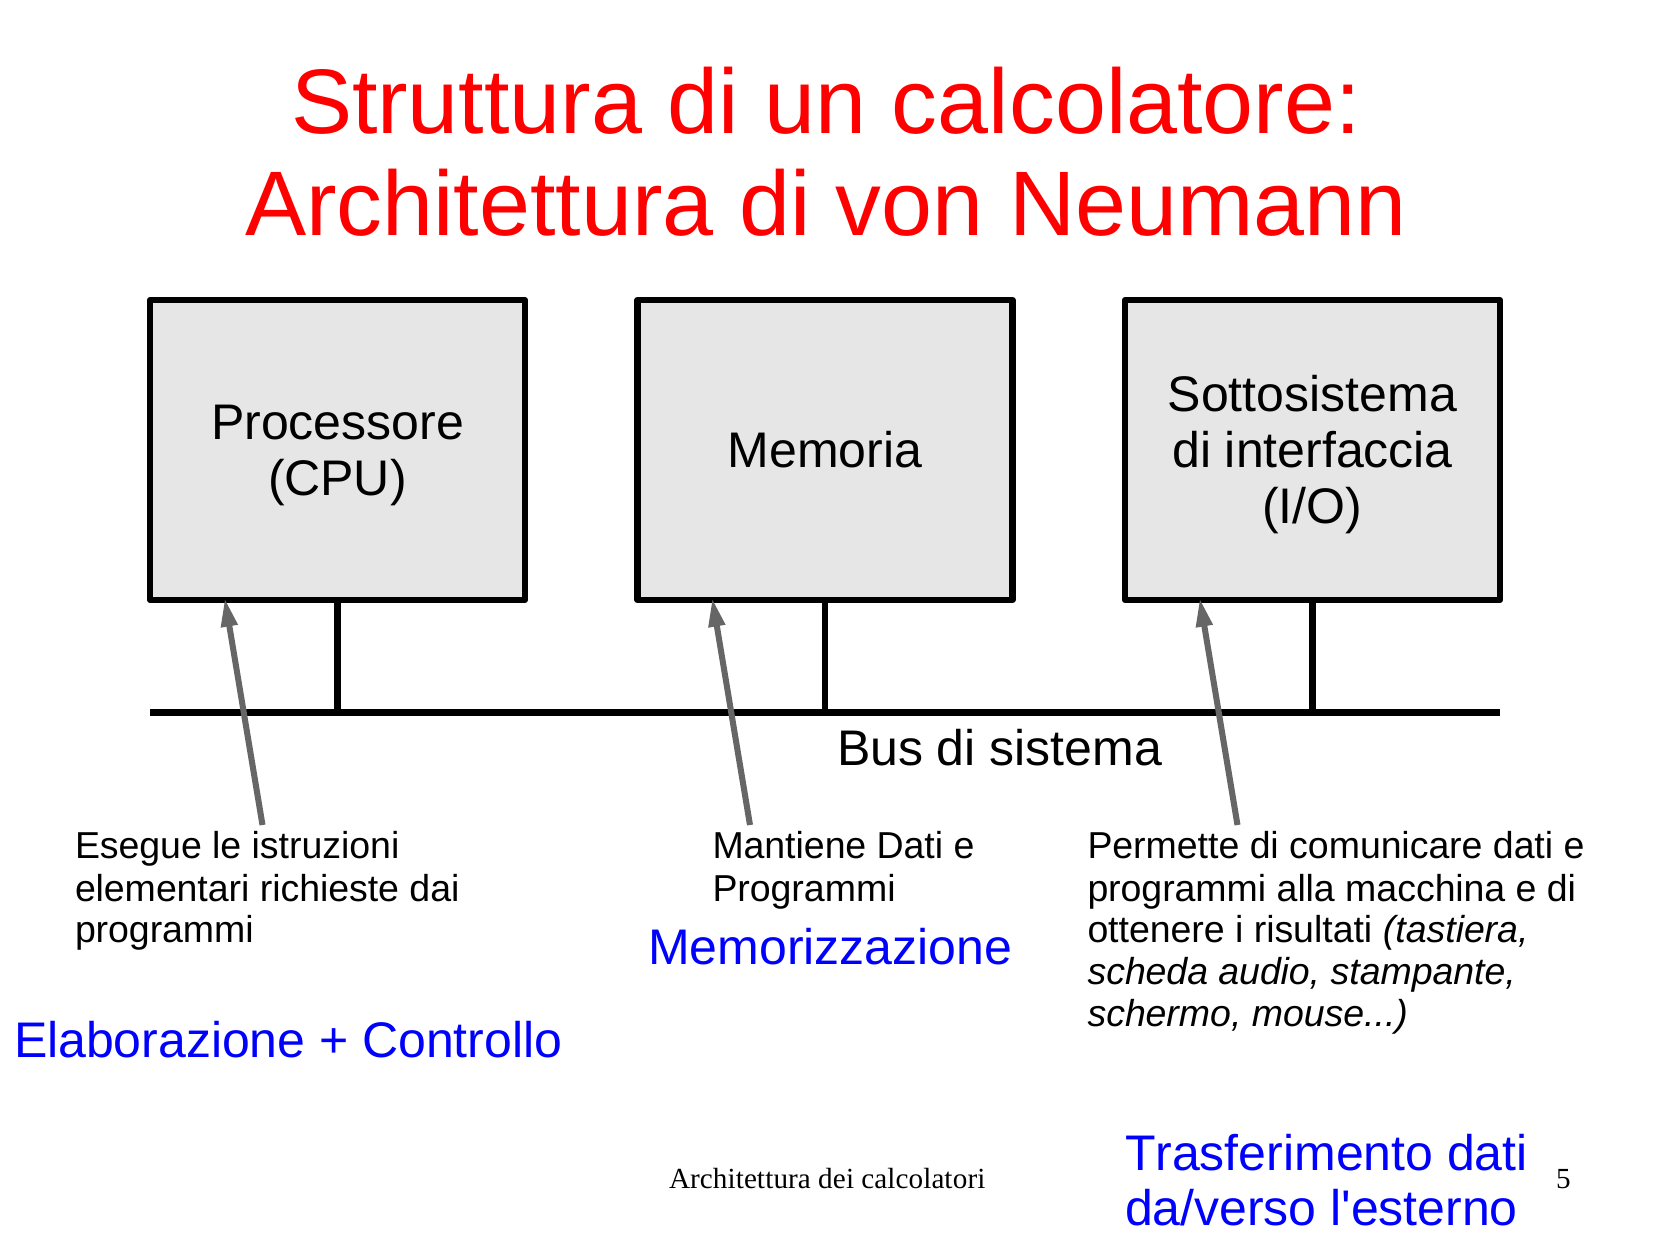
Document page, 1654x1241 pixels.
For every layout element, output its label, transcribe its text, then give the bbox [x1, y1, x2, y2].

text_box Memoria [637, 300, 1013, 601]
text_box Memorizzazione [648, 919, 1013, 976]
title Struttura di un calcolatore: Architettura di von Neumann [82, 49, 1571, 257]
text_box Mantiene Dati e Programmi [712, 825, 1013, 919]
text_box Processore (CPU) [150, 300, 526, 601]
text_box Permette di comunicare dati e programmi alla macchina e di ottenere i risultati (tastiera, scheda audio, stampante, schermo, mouse...) [1087, 825, 1613, 1108]
text_box Elaborazione + Controllo [14, 1012, 563, 1069]
text_box Bus di sistema [837, 720, 1163, 777]
text_box Trasferimento dati da/verso l'esterno [1125, 1124, 1529, 1238]
text_box Esegue le istruzioni elementari richieste dai programmi [75, 825, 488, 1012]
text_box Sottosistema di interfaccia (I/O) [1125, 300, 1501, 601]
